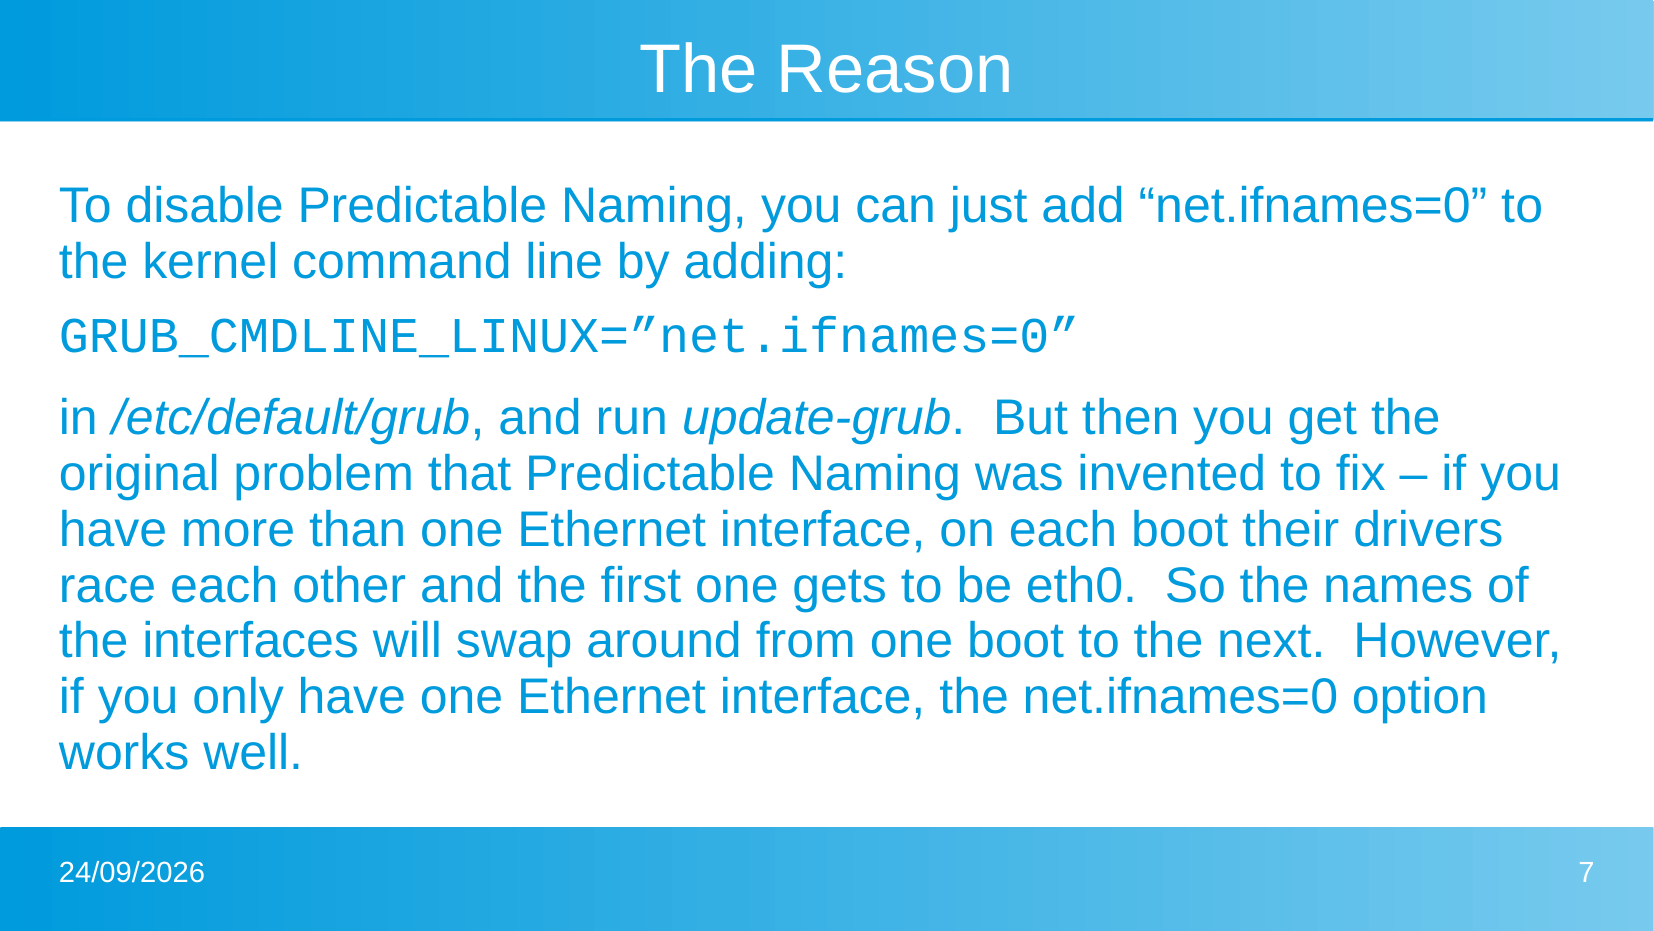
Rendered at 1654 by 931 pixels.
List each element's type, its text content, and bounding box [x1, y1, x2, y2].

title The Reason [59, 29, 1595, 108]
list To disable Predictable Naming, you can just add “net.ifnames=0” to the kernel command line by adding: GRUB_CMDLINE_LINUX=”net.ifnames=0” in /etc/default/grub, and run update-grub. But then you get the original problem that Predictable Naming was invented to fix – if you have more than one Ethernet interface, on each boot their drivers race each other and the first one gets to be eth0. So the names of the interfaces will swap around from one boot to the next. However, if you only have one Ethernet interface, the net.ifnames=0 option works well. [59, 177, 1595, 768]
